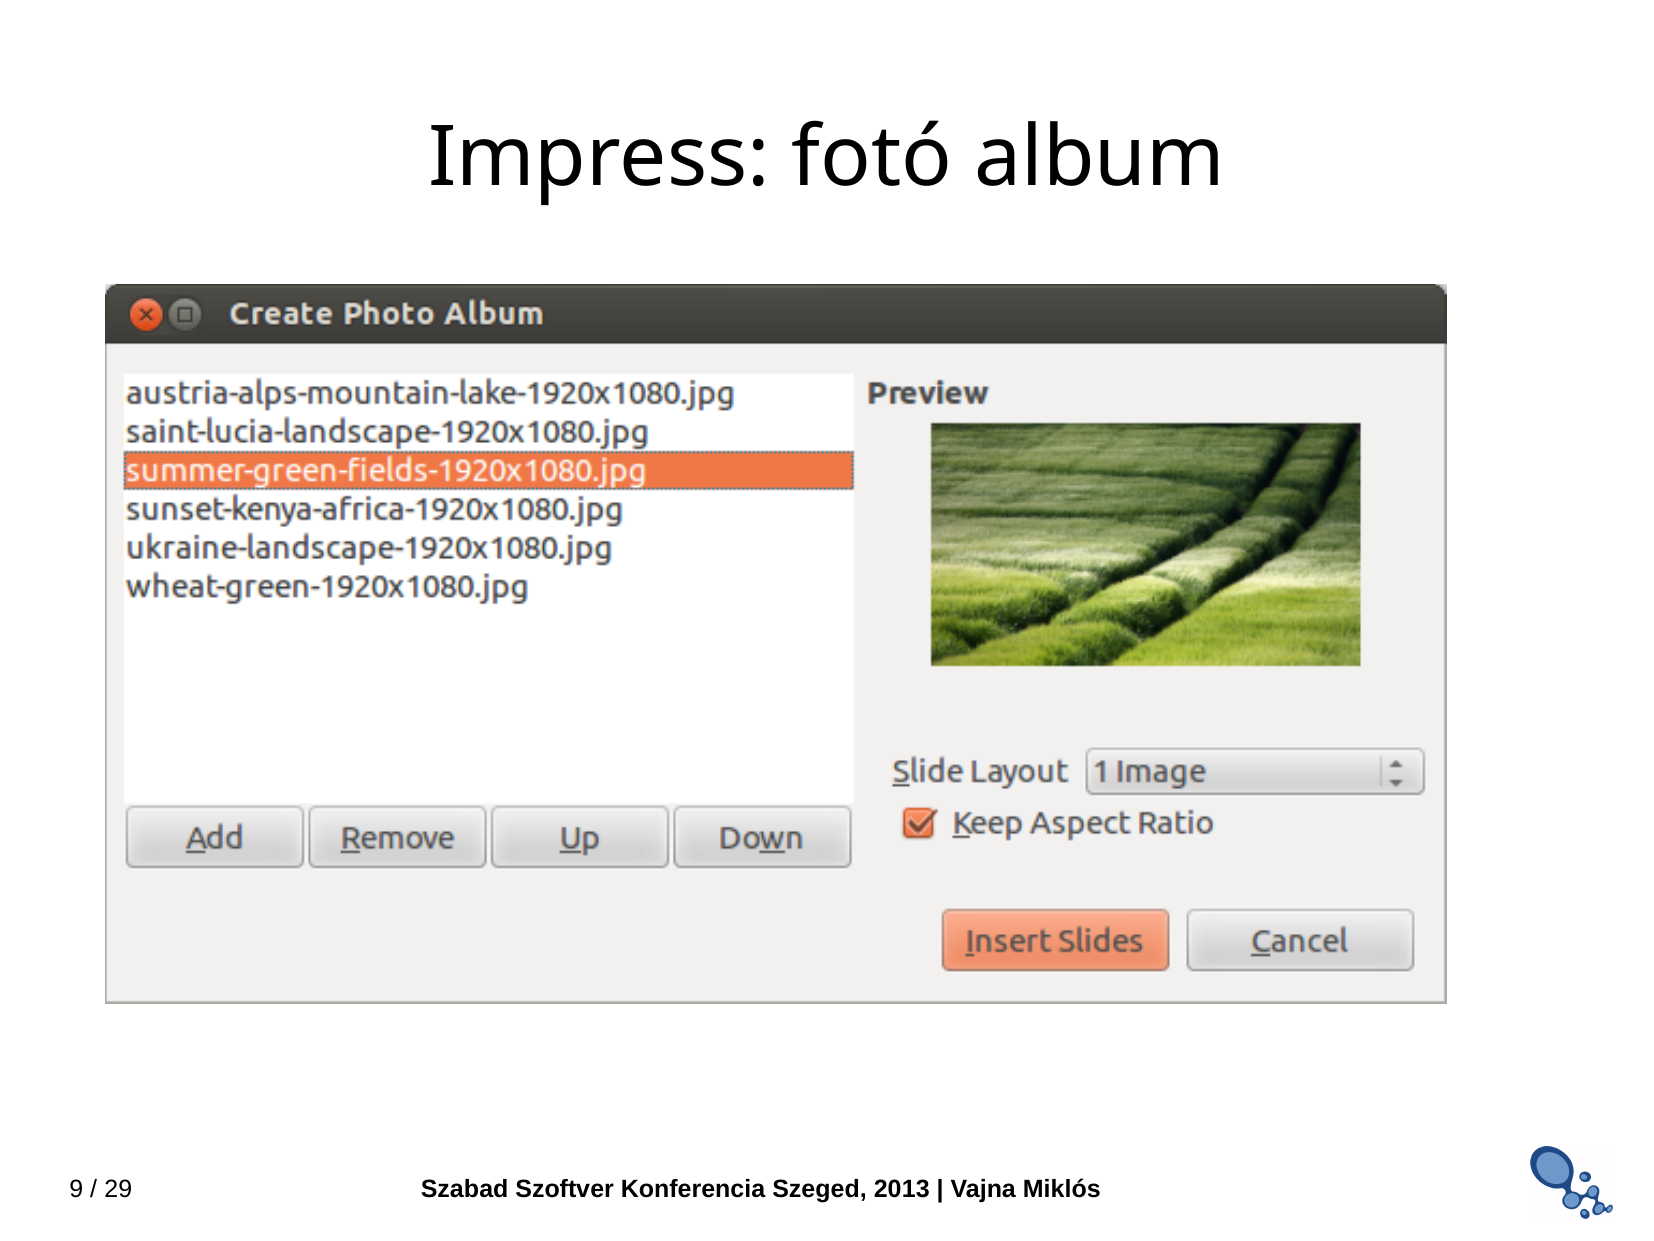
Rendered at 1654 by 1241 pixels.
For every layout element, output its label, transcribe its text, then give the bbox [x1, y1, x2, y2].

title Impress: fotó album [82, 49, 1571, 257]
picture [1530, 1146, 1613, 1219]
picture [105, 284, 1447, 1004]
